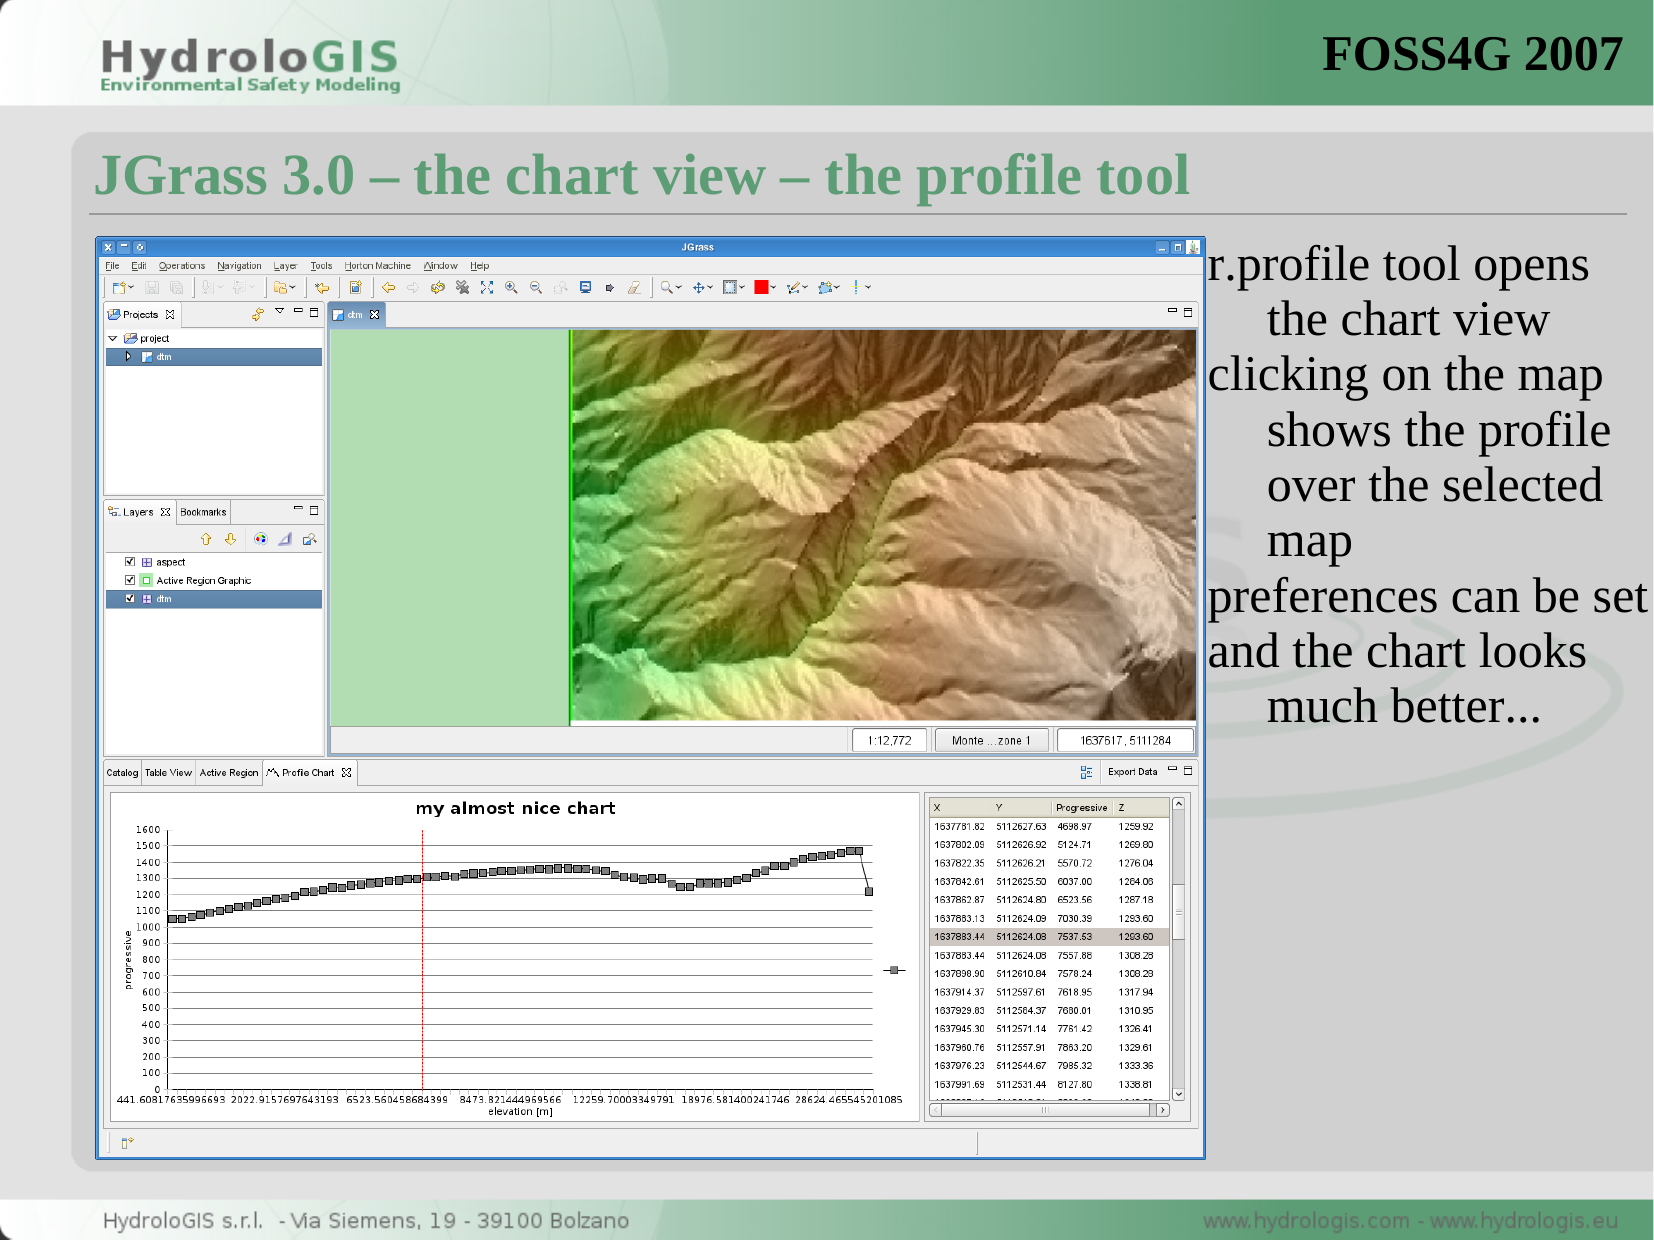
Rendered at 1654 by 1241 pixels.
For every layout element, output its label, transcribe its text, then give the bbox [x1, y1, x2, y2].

title JGrass 3.0 – the chart view – the profile tool [93, 134, 1600, 215]
picture [0, 0, 1654, 1240]
text_box r.profile tool opens the chart view clicking on the map shows the profile over the selected map preferences can be set and the chart looks much better... [1207, 235, 1654, 804]
